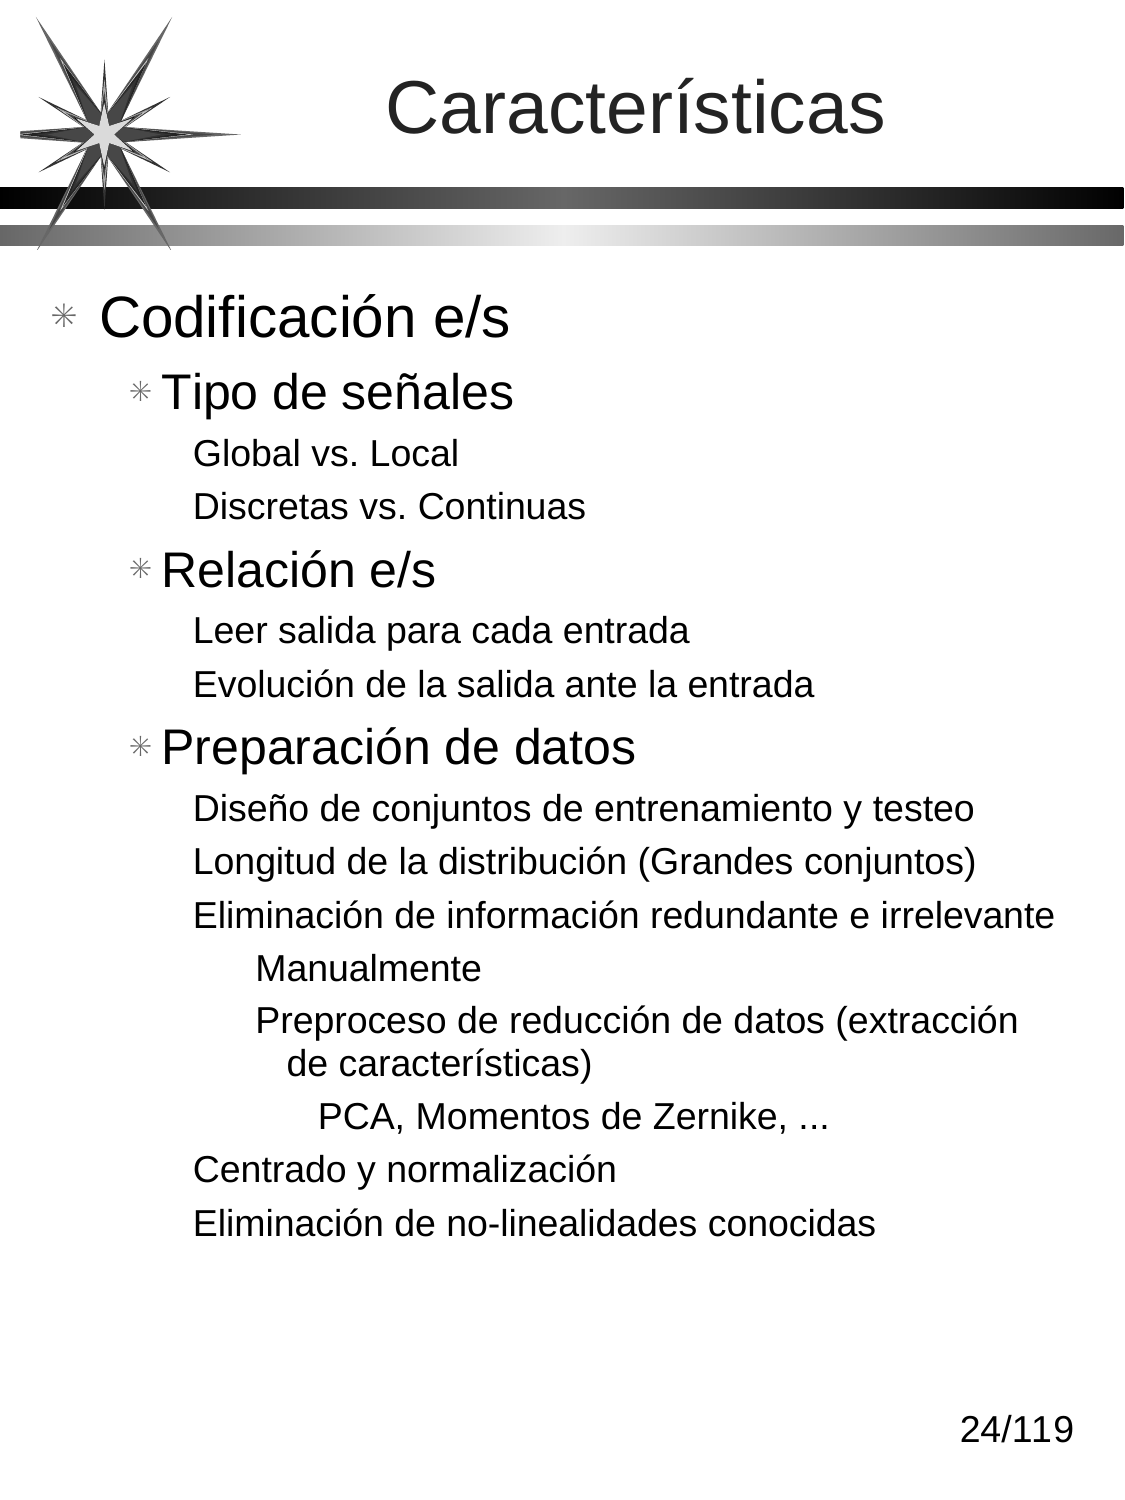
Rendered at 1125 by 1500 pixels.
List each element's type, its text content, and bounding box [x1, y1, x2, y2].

title Características [174, 50, 1097, 163]
list Codificación e/s Tipo de señales Global vs. Local Discretas vs. Continuas Relación e/s Leer salida para cada entrada Evolución de la salida ante la entrada Preparación de datos Diseño de conjuntos de entrenamiento y testeo Longitud de la distribución (Grandes conjuntos) Eliminación de información redundante e irrelevante Manualmente Preproceso de reducción de datos (extracción de características) PCA, Momentos de Zernike, ... Centrado y normalización Eliminación de no-linealidades conocidas [37, 275, 1075, 1450]
